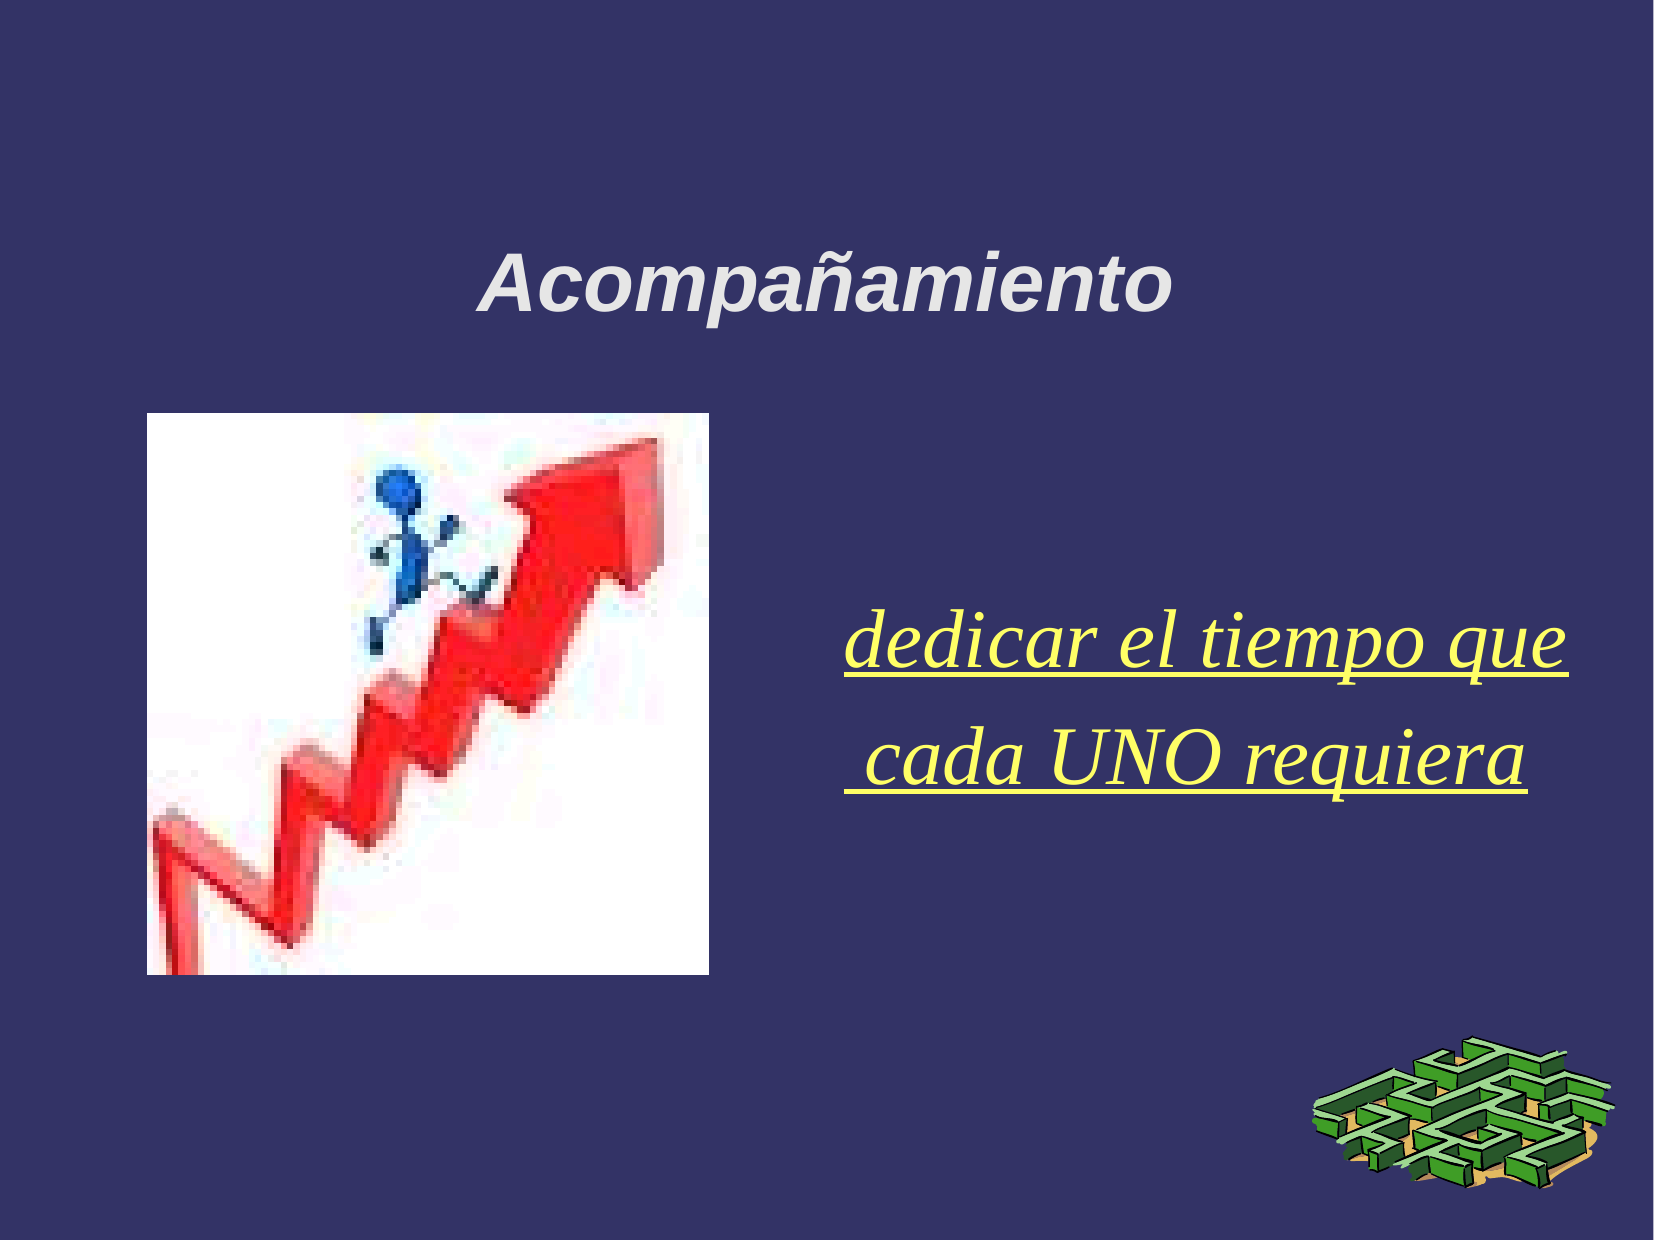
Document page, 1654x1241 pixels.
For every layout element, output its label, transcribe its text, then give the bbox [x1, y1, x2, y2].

picture [82, 290, 814, 1108]
title Acompañamiento [82, 180, 1570, 388]
list dedicar el tiempo que cada UNO requiera [838, 290, 1570, 1108]
